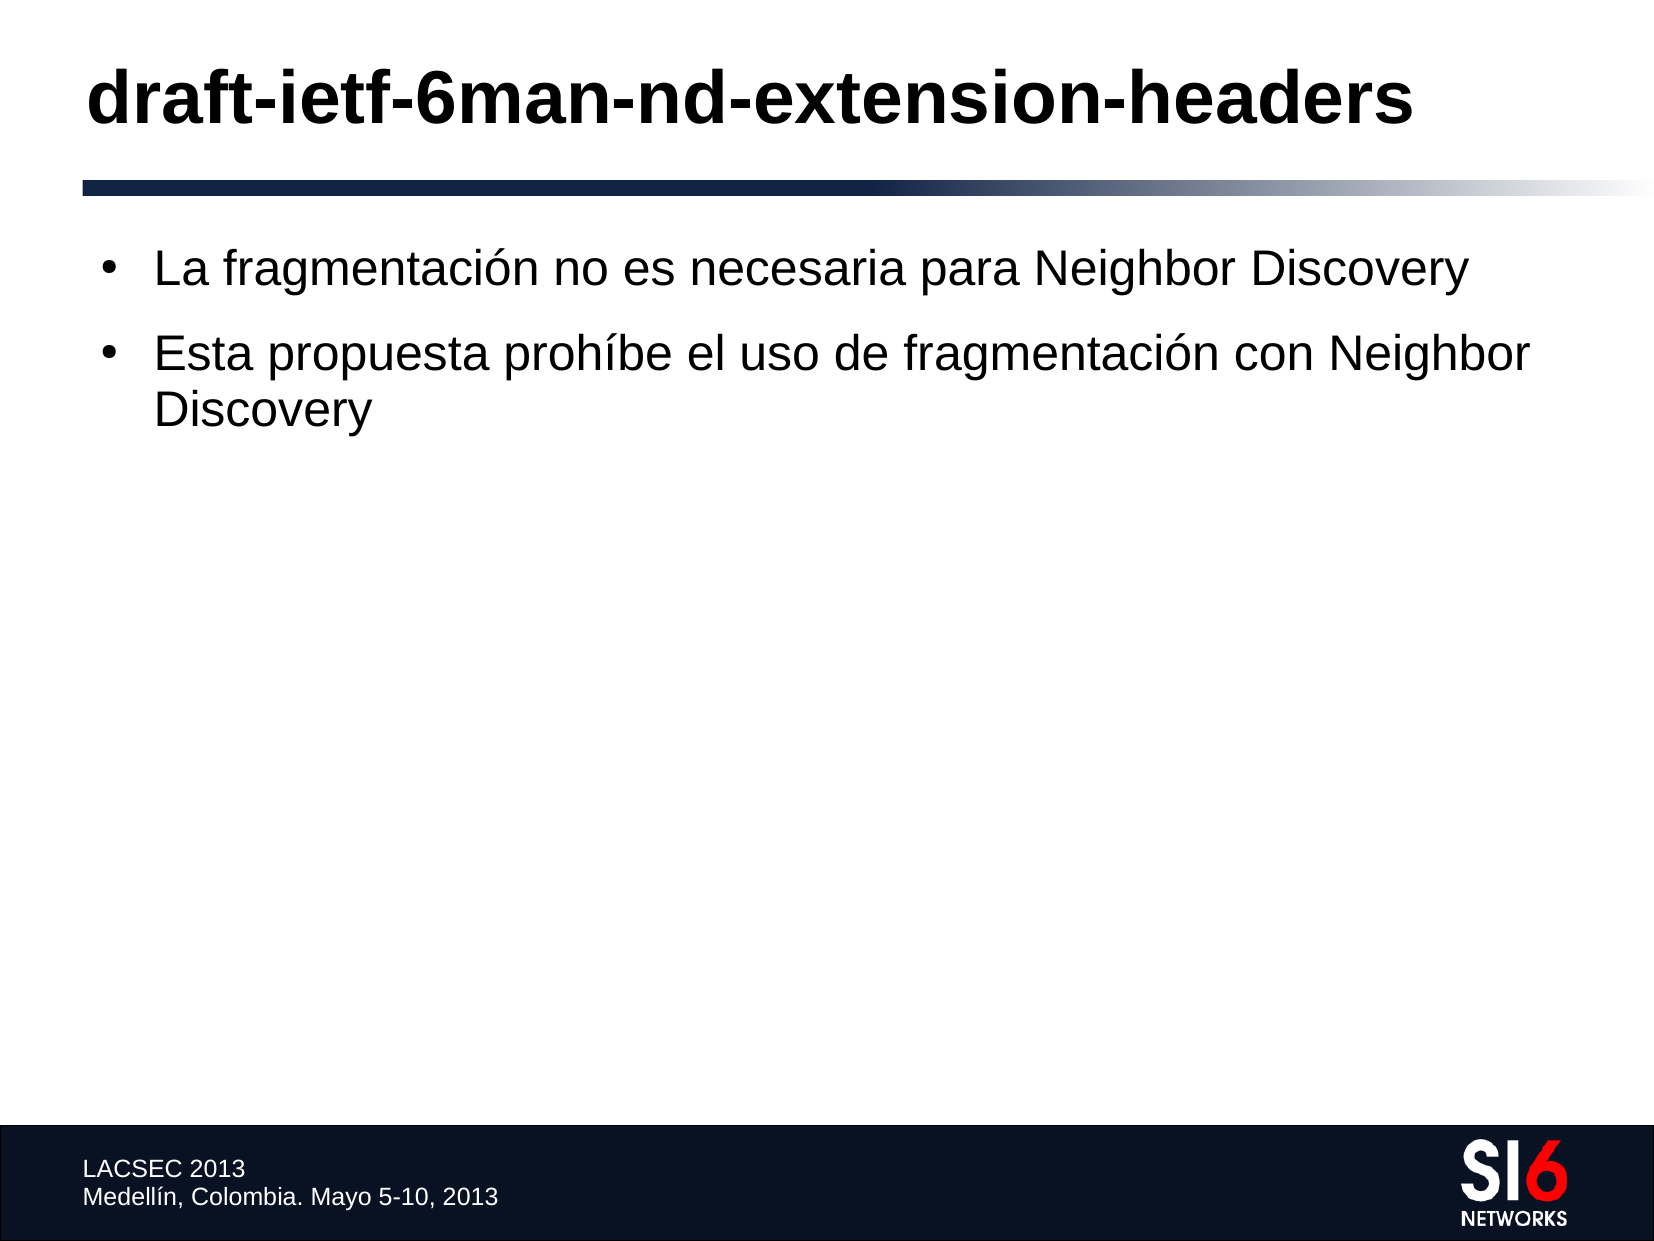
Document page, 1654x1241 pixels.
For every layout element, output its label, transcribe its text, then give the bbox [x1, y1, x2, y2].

list La fragmentación no es necesaria para Neighbor Discovery Esta propuesta prohíbe el uso de fragmentación con Neighbor Discovery [82, 240, 1571, 1059]
picture [1461, 1139, 1567, 1226]
title draft-ietf-6man-nd-extension-headers [86, 30, 1576, 166]
